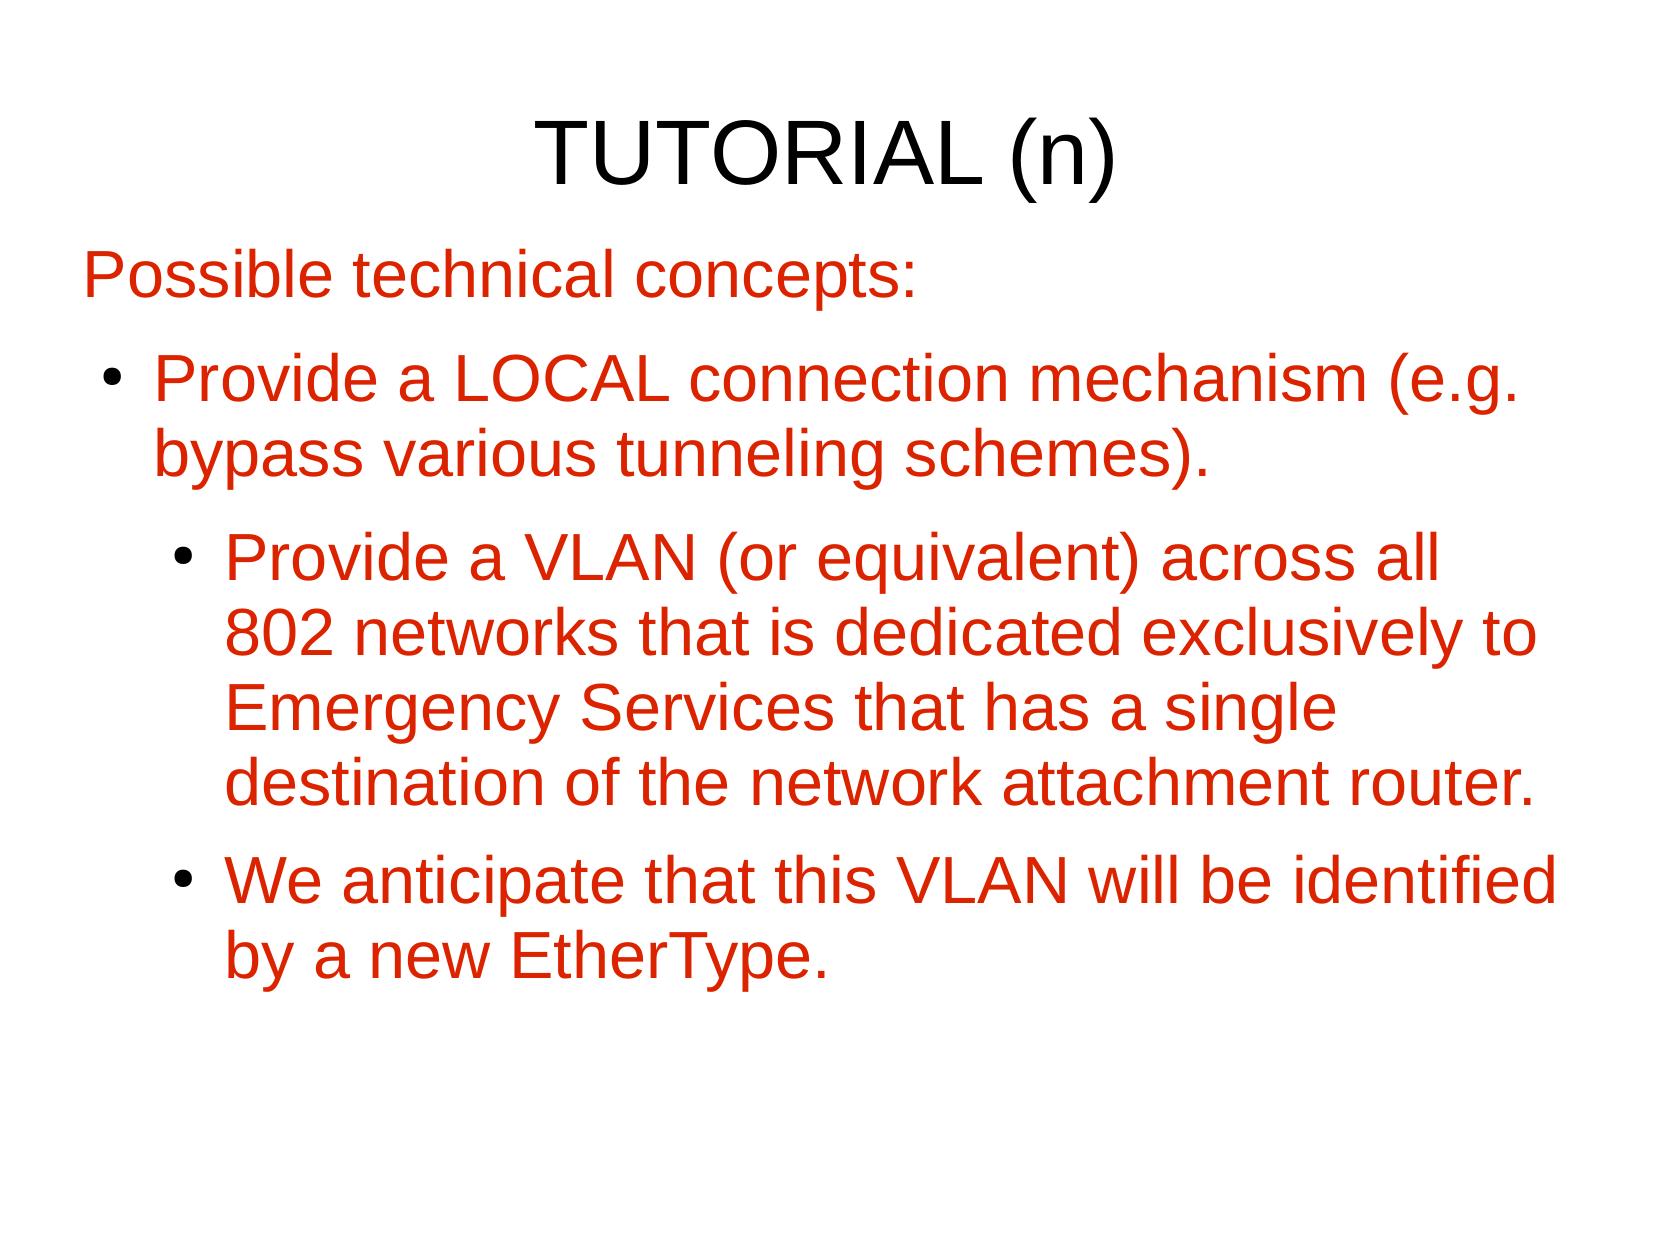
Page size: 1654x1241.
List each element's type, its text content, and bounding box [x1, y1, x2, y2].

list Possible technical concepts: Provide a LOCAL connection mechanism (e.g. bypass various tunneling schemes). Provide a VLAN (or equivalent) across all 802 networks that is dedicated exclusively to Emergency Services that has a single destination of the network attachment router. We anticipate that this VLAN will be identified by a new EtherType. [82, 237, 1571, 1089]
title TUTORIAL (n) [82, 56, 1571, 237]
